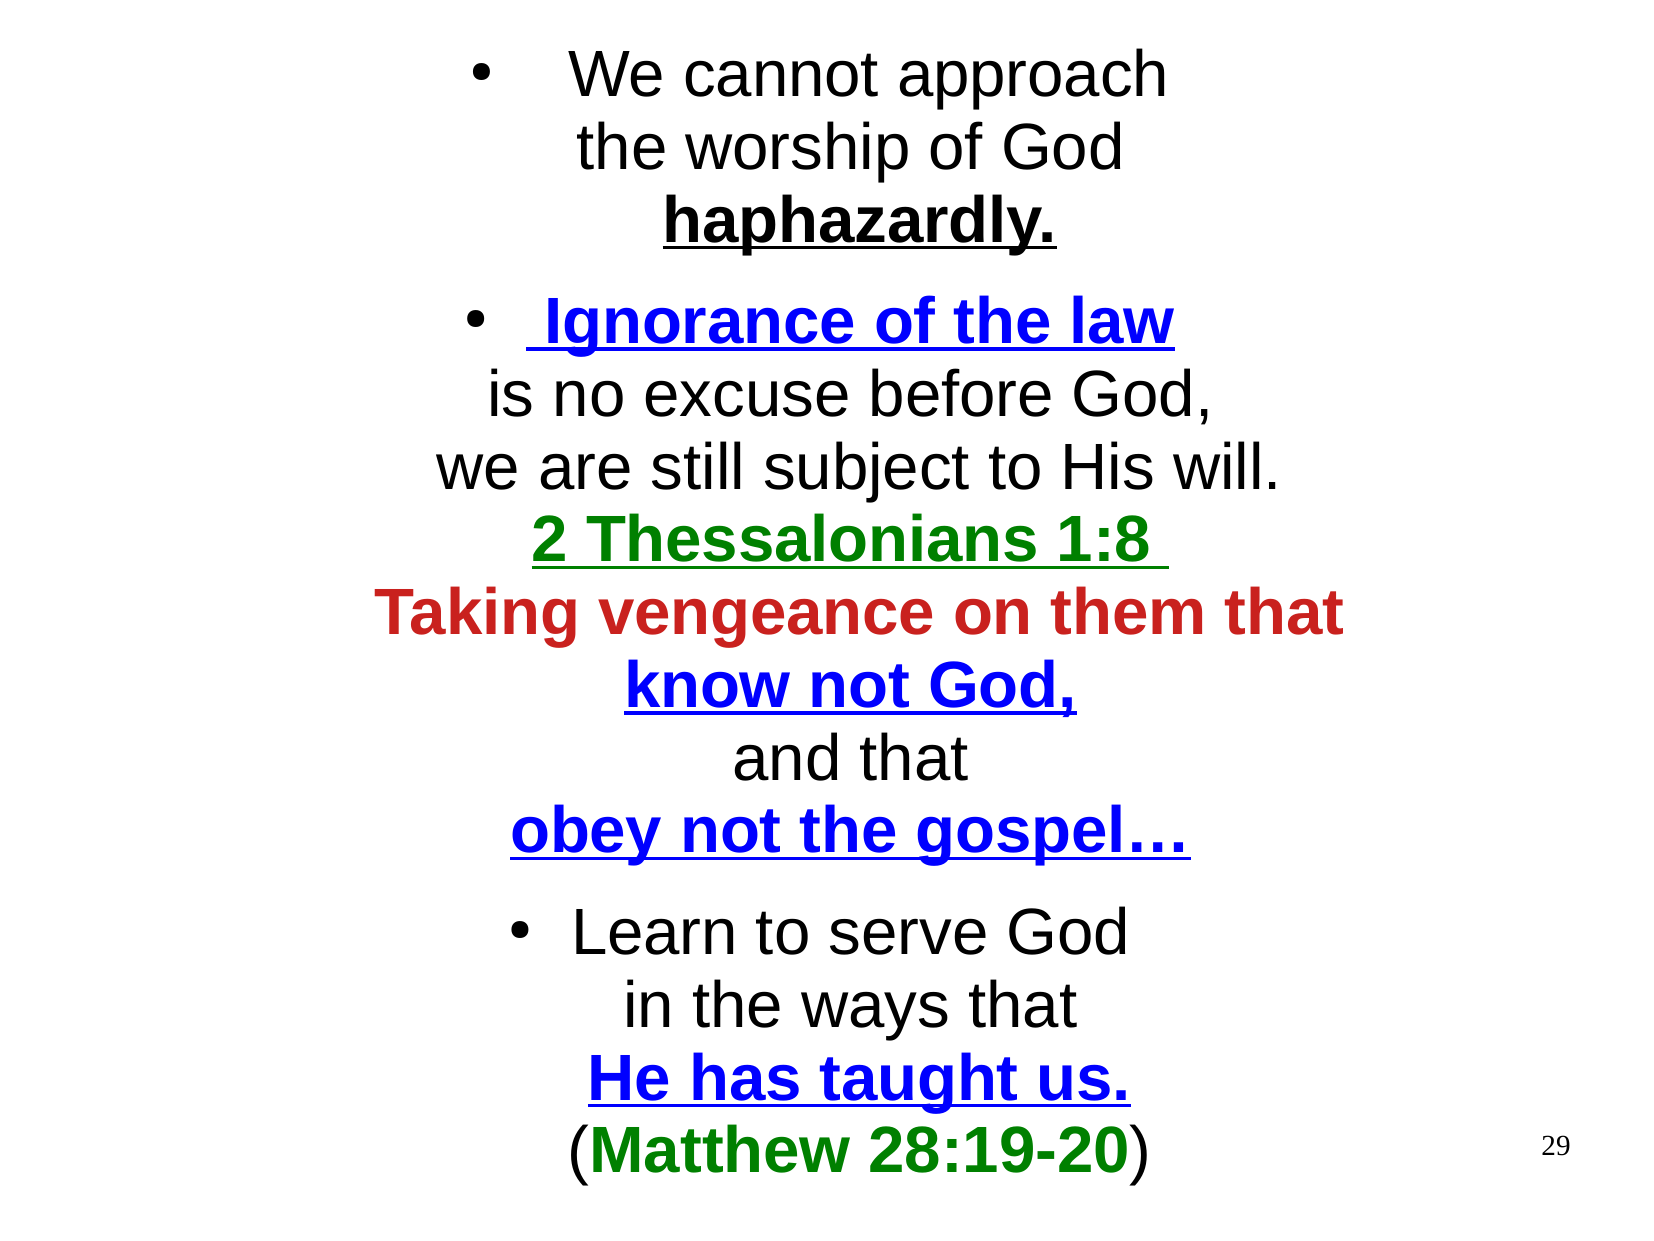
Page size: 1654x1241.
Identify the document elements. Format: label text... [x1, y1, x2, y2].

list We cannot approach the worship of God haphazardly. Ignorance of the law is no excuse before God, we are still subject to His will. 2 Thessalonians 1:8 Taking vengeance on them that know not God, and that obey not the gospel… Learn to serve God in the ways that He has taught us. (Matthew 28:19-20) [37, 37, 1613, 1201]
